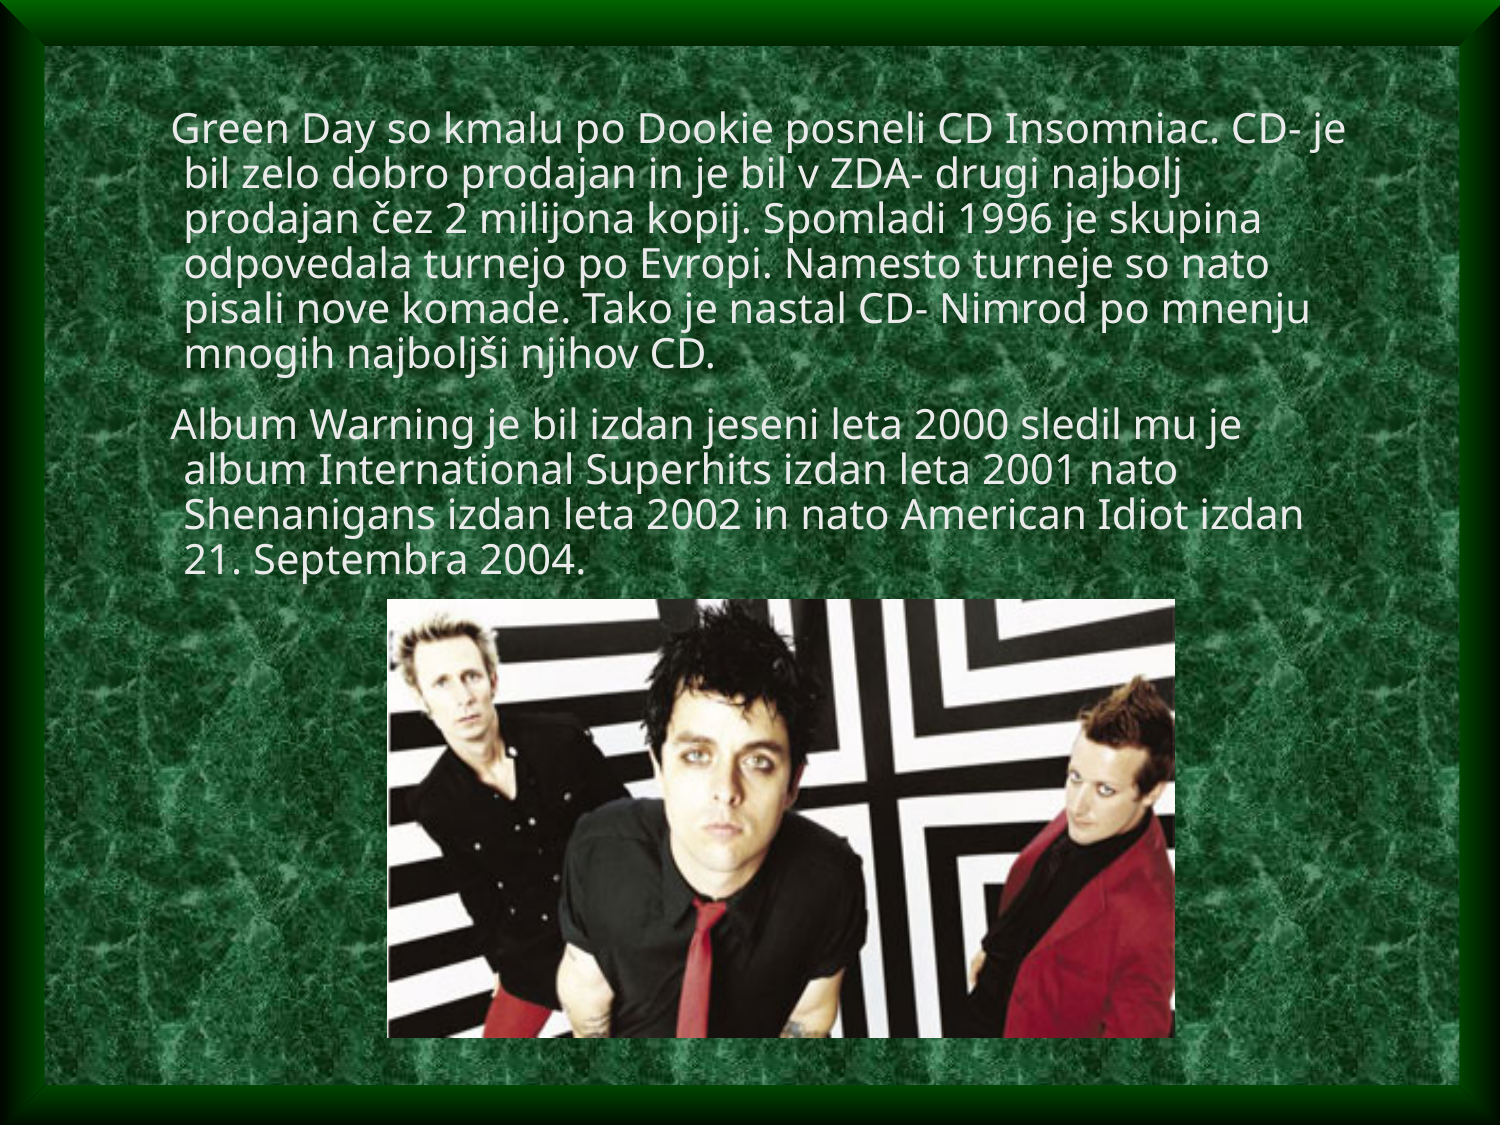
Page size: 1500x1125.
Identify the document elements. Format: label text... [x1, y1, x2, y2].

picture [44, 46, 1460, 1085]
list Green Day so kmalu po Dookie posneli CD Insomniac. CD- je bil zelo dobro prodajan in je bil v ZDA- drugi najbolj prodajan čez 2 milijona kopij. Spomladi 1996 je skupina odpovedala turnejo po Evropi. Namesto turneje so nato pisali nove komade. Tako je nastal CD- Nimrod po mnenju mnogih najboljši njihov CD. Album Warning je bil izdan jeseni leta 2000 sledil mu je album International Superhits izdan leta 2001 nato Shenanigans izdan leta 2002 in nato American Idiot izdan 21. Septembra 2004. [112, 99, 1377, 754]
